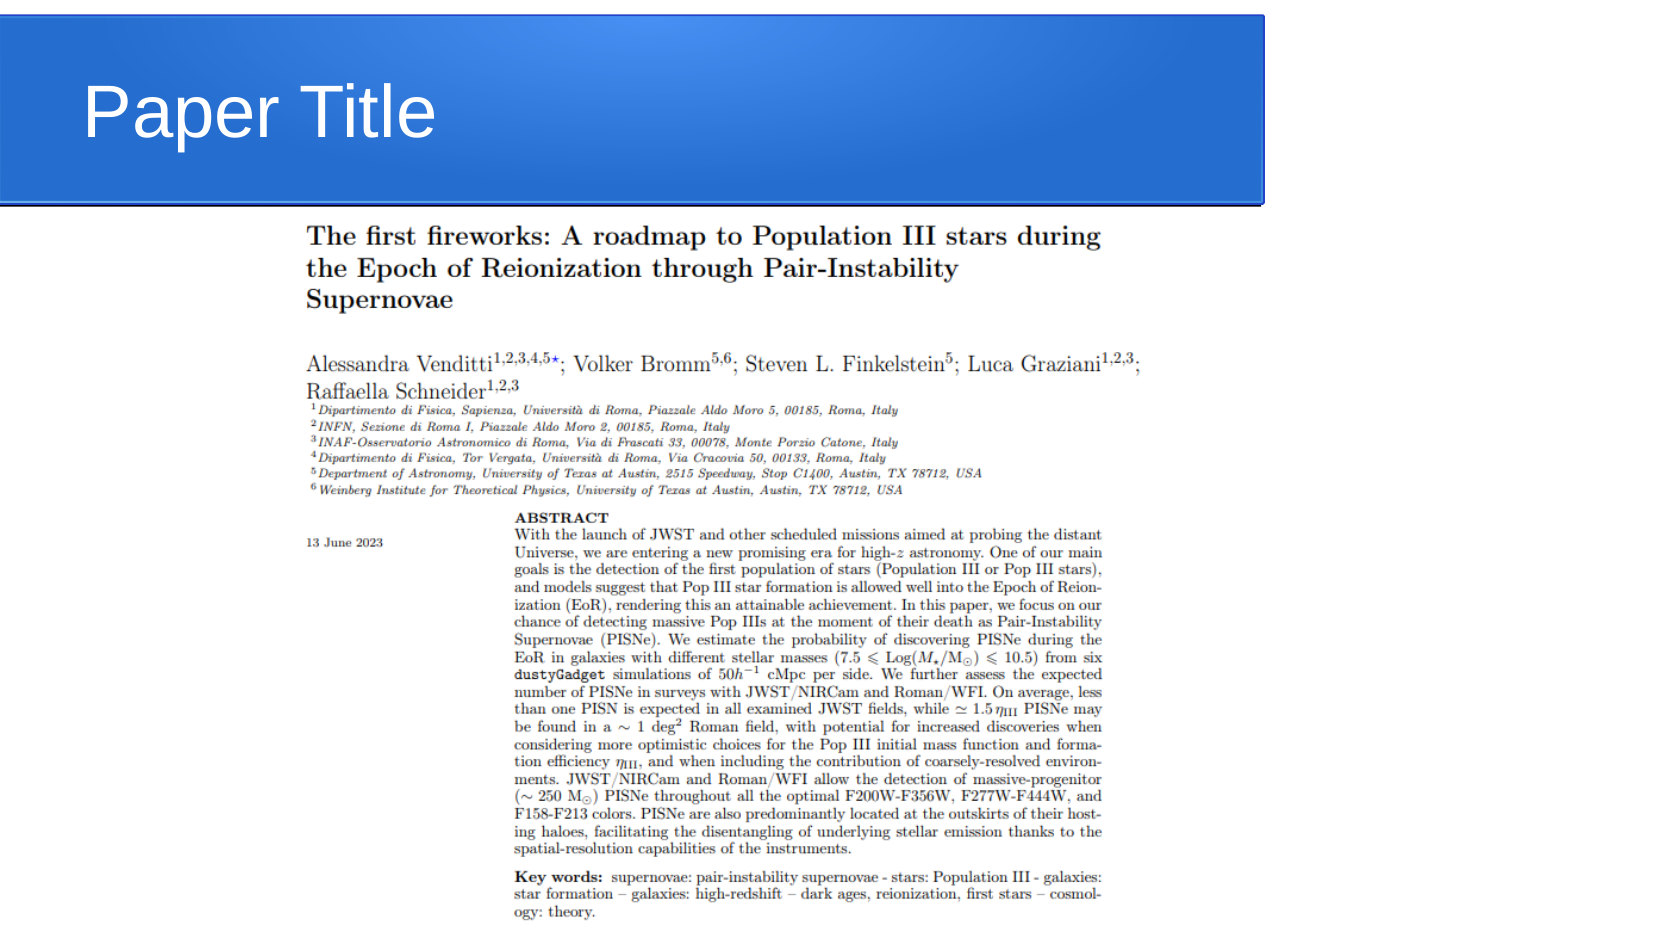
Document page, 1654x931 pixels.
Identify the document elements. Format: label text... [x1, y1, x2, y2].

picture [300, 209, 1160, 931]
title Paper Title [82, 35, 1235, 189]
